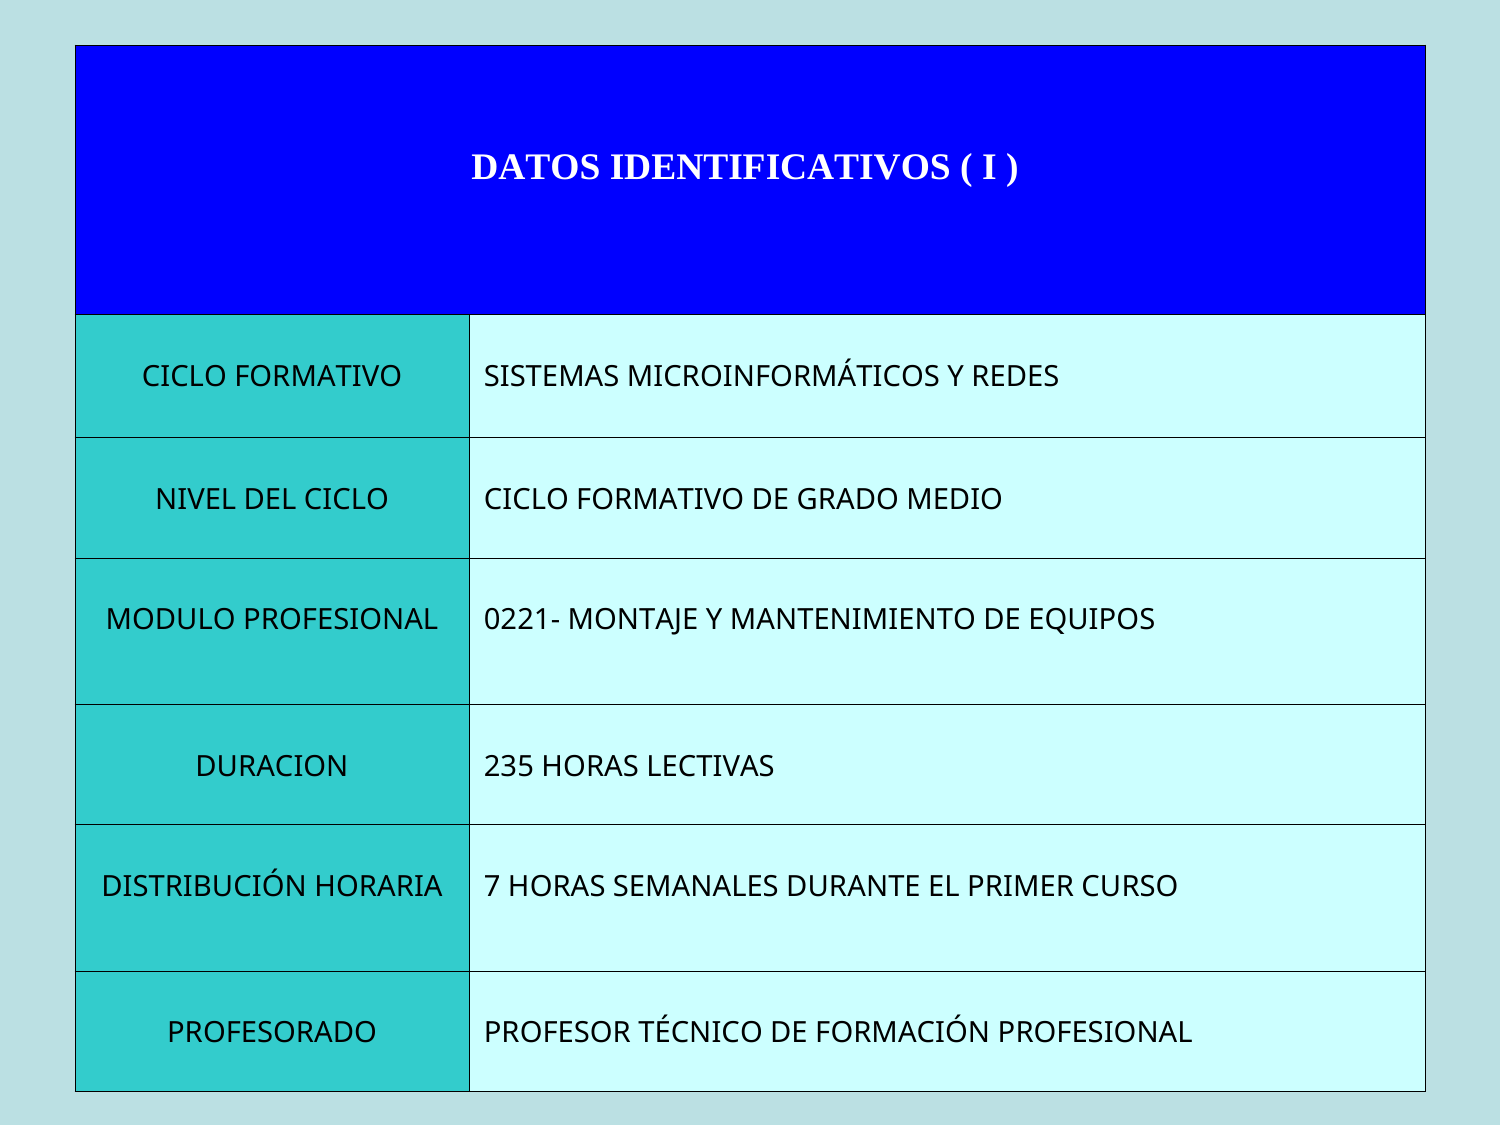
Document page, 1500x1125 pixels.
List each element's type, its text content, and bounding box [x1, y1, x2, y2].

table_cell SISTEMAS MICROINFORMÁTICOS Y REDES [470, 315, 1425, 437]
table_cell DURACION [76, 705, 469, 824]
table_cell MODULO PROFESIONAL [76, 559, 469, 704]
table_cell 235 HORAS LECTIVAS [470, 705, 1425, 824]
table_cell 7 HORAS SEMANALES DURANTE EL PRIMER CURSO [470, 825, 1425, 971]
table_cell CICLO FORMATIVO DE GRADO MEDIO [470, 438, 1425, 558]
table_cell PROFESORADO [76, 972, 469, 1091]
table_cell NIVEL DEL CICLO [76, 438, 469, 558]
table_header DATOS IDENTIFICATIVOS ( I ) [76, 46, 1425, 314]
table_cell CICLO FORMATIVO [76, 315, 469, 437]
table_cell PROFESOR TÉCNICO DE FORMACIÓN PROFESIONAL [470, 972, 1425, 1091]
table_cell 0221- MONTAJE Y MANTENIMIENTO DE EQUIPOS [470, 559, 1425, 704]
table_cell DISTRIBUCIÓN HORARIA [76, 825, 469, 971]
